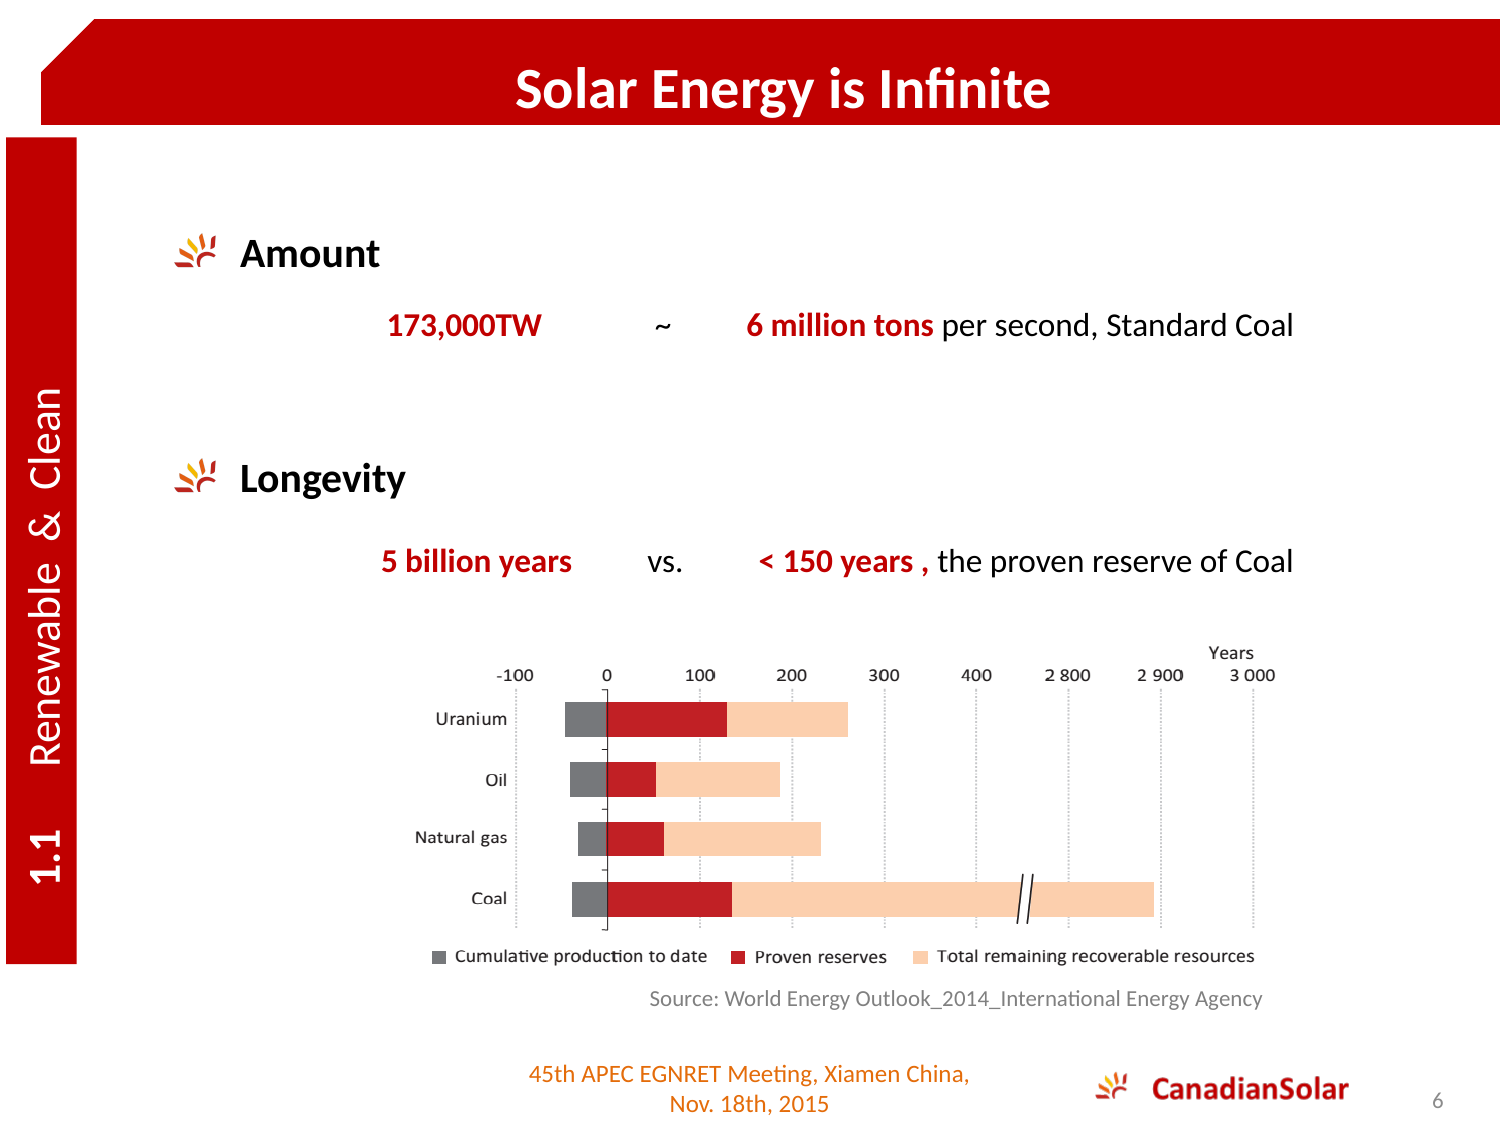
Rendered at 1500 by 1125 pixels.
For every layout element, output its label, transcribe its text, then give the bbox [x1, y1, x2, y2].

slide_number <編號> [1108, 1069, 1459, 1125]
picture [174, 458, 217, 494]
text_box Amount [159, 193, 573, 284]
text_box 5 billion years vs. < 150 years , the proven reserve of Coal [366, 491, 1459, 587]
text_box 173,000TW ~ 6 million tons per second, Standard Coal [371, 295, 1471, 351]
footer 45th APEC EGNRET Meeting, Xiamen China, Nov. 18th, 2015 [512, 1057, 988, 1118]
text_box 1.1 Renewable & Clean [6, 137, 77, 965]
text_box Source: World Energy Outlook_2014_International Energy Agency [634, 975, 1279, 1019]
picture [174, 233, 217, 269]
picture [414, 645, 1282, 968]
picture [1080, 1046, 1377, 1125]
text_box Longevity [159, 418, 455, 509]
text_box Solar Energy is Infinite [41, 19, 1500, 126]
